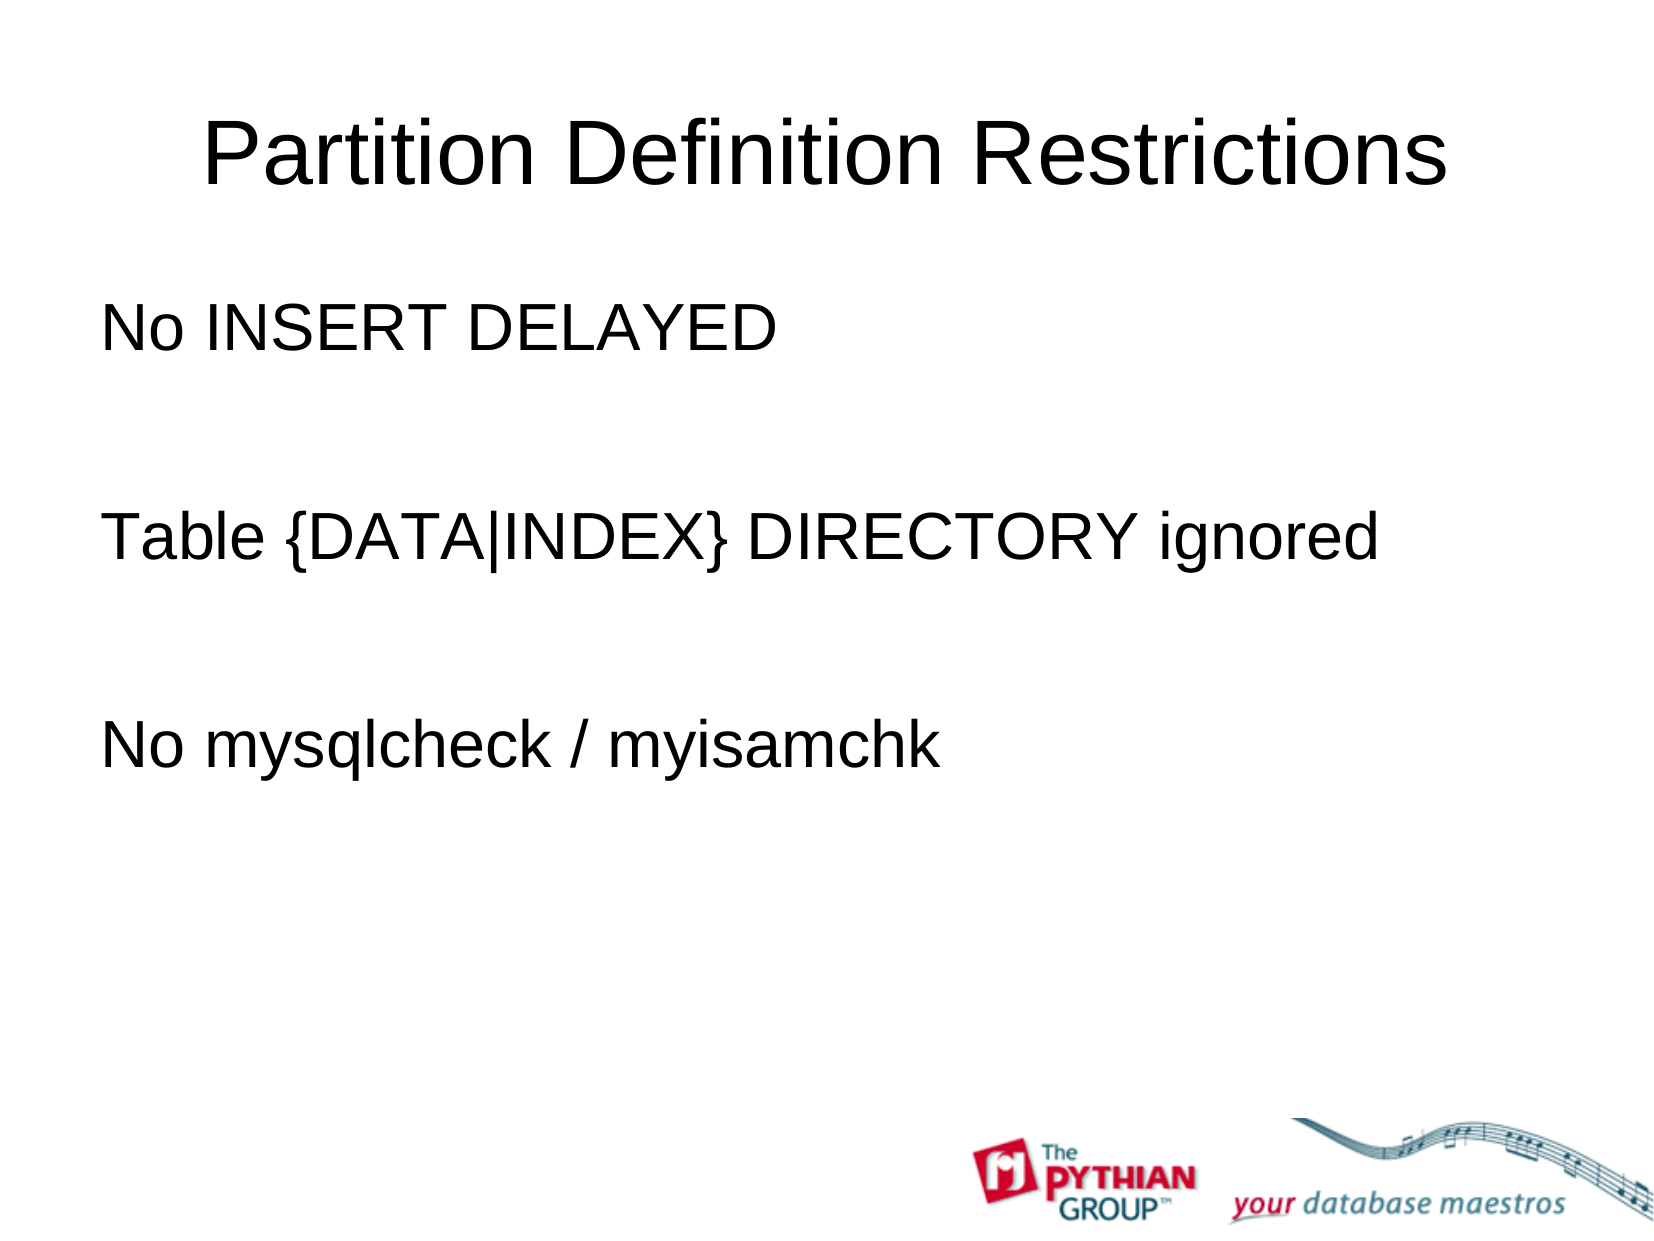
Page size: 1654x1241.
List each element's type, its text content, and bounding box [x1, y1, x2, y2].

list No INSERT DELAYED Table {DATA|INDEX} DIRECTORY ignored No mysqlcheck / myisamchk [82, 290, 1571, 1094]
picture [955, 1118, 1654, 1241]
title Partition Definition Restrictions [82, 49, 1571, 257]
